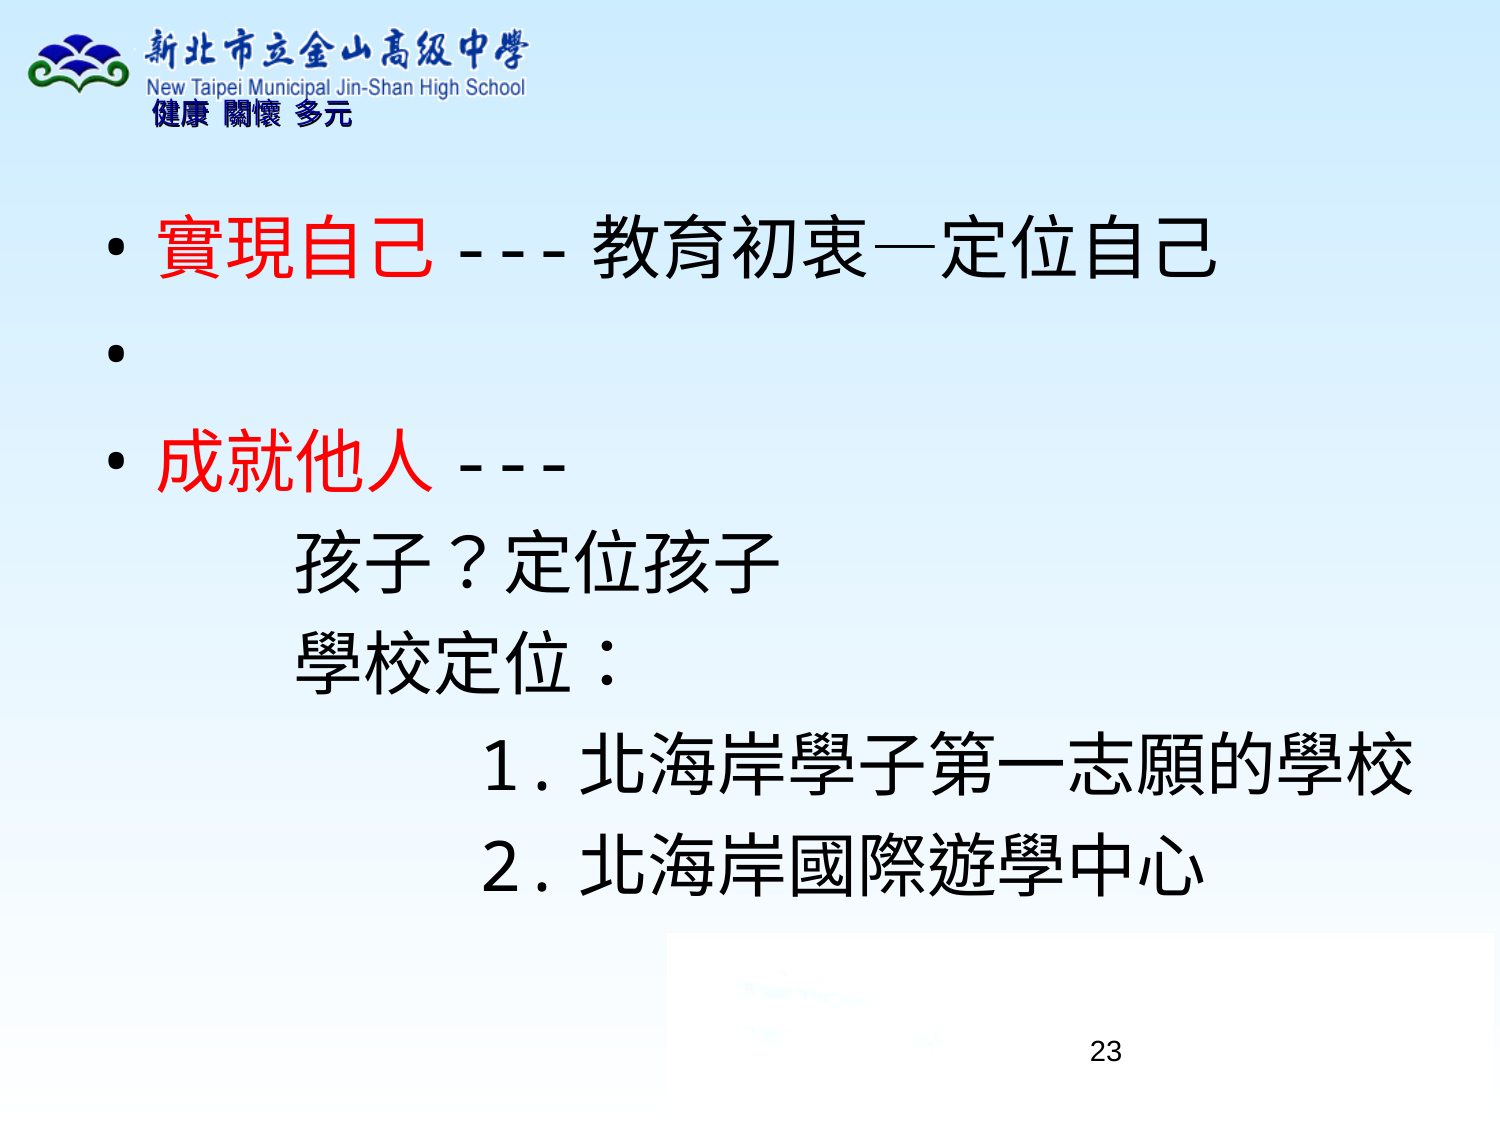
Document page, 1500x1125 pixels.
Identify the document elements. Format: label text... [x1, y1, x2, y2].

text_box [1074, 1024, 1426, 1103]
list 實現自己---教育初衷—定位自己 成就他人--- 孩子？定位孩子 學校定位： 1.北海岸學子第一志願的學校 2.北海岸國際遊學中心 [88, 196, 1439, 939]
